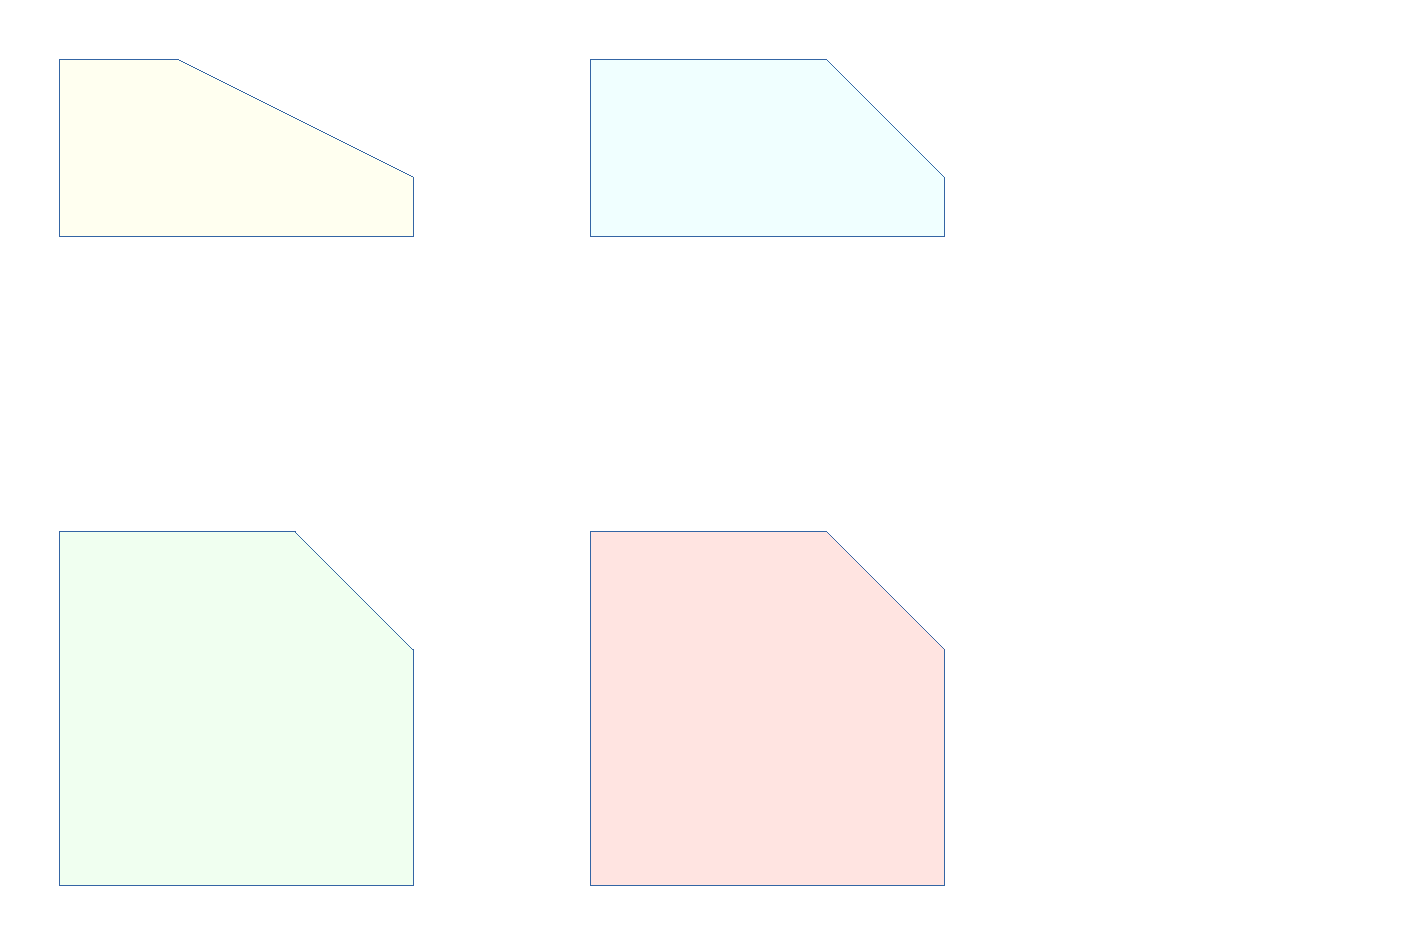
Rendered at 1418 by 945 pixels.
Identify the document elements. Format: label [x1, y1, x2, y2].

text_box [59, 531, 414, 886]
text_box [590, 59, 945, 237]
text_box [590, 531, 945, 886]
text_box [59, 59, 414, 237]
